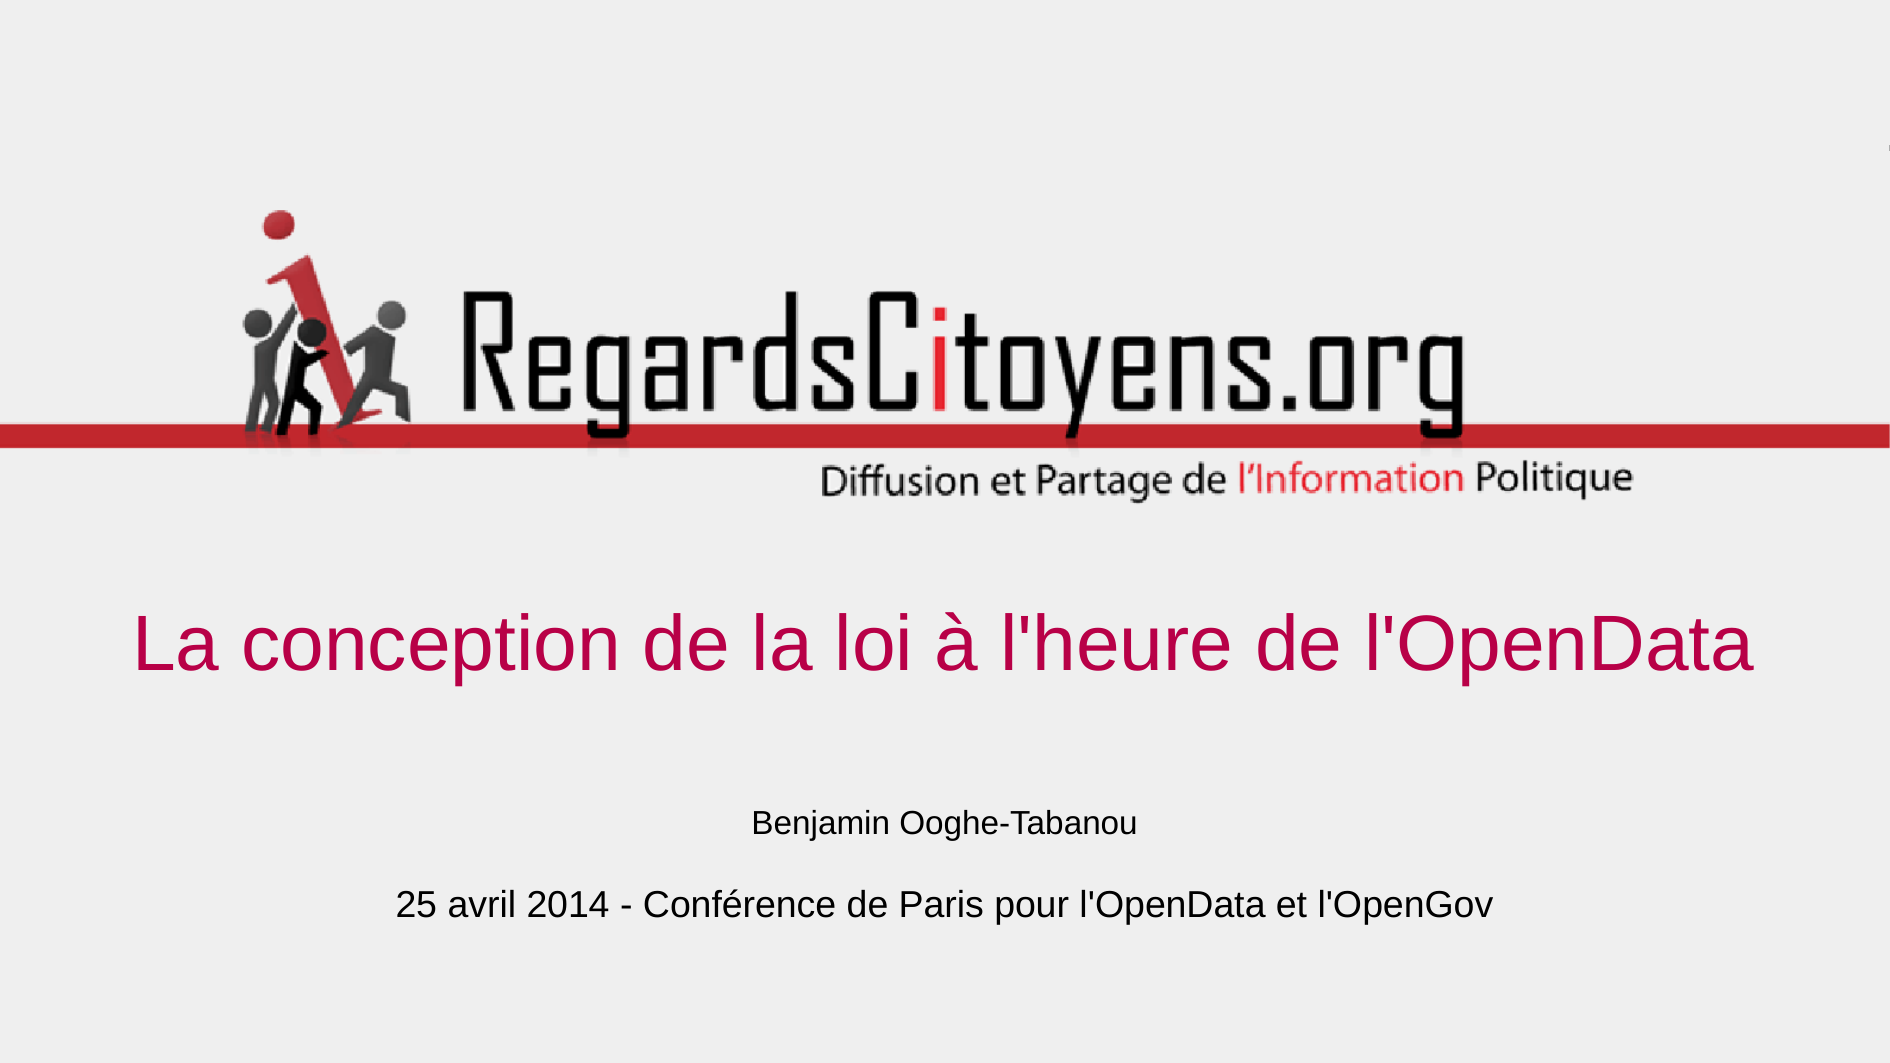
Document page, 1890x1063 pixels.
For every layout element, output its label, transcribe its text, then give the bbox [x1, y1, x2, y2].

subtitle Benjamin Ooghe-Tabanou 25 avril 2014 - Conférence de Paris pour l'OpenData et l'OpenGov [94, 761, 1796, 968]
picture [0, 0, 1890, 1063]
title La conception de la loi à l'heure de l'OpenData [94, 554, 1796, 733]
